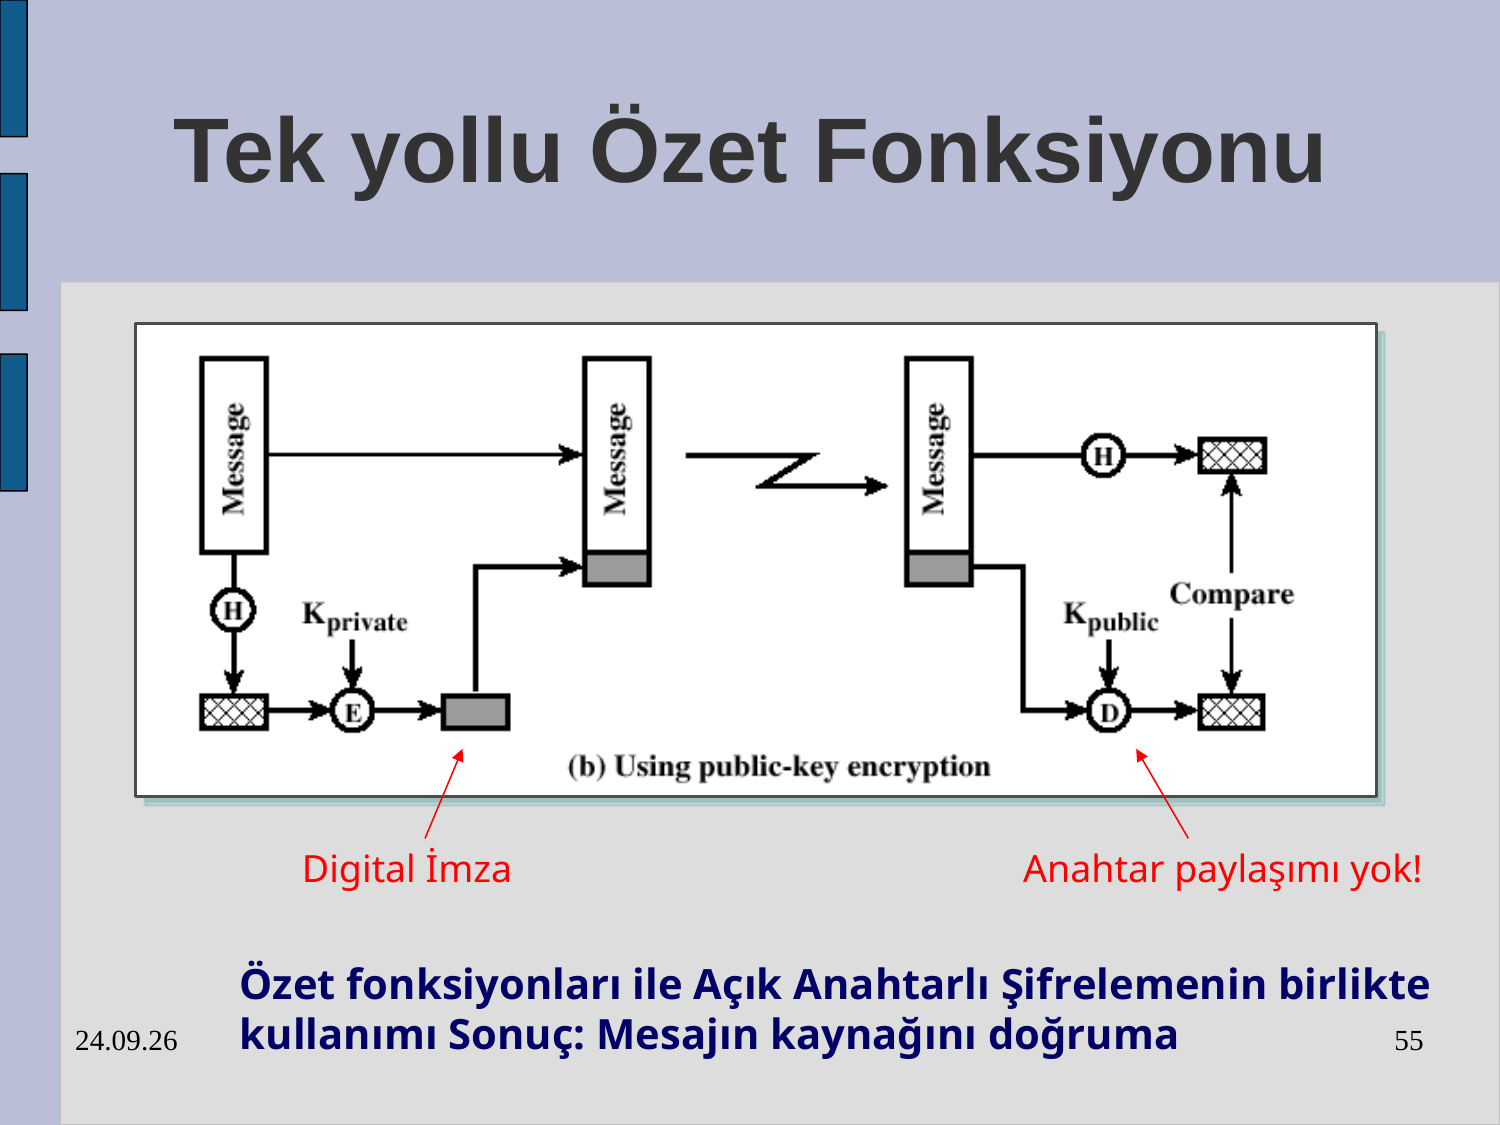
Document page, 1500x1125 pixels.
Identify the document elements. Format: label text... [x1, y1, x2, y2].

title Tek yollu Özet Fonksiyonu [112, 85, 1391, 211]
text_box Özet fonksiyonları ile Açık Anahtarlı Şifrelemenin birlikte kullanımı Sonuç: Mesajın kaynağını doğruma [225, 949, 1466, 1066]
picture [137, 324, 1375, 796]
text_box Anahtar paylaşımı yok! [1008, 837, 1466, 898]
text_box Digital İmza [287, 837, 629, 898]
